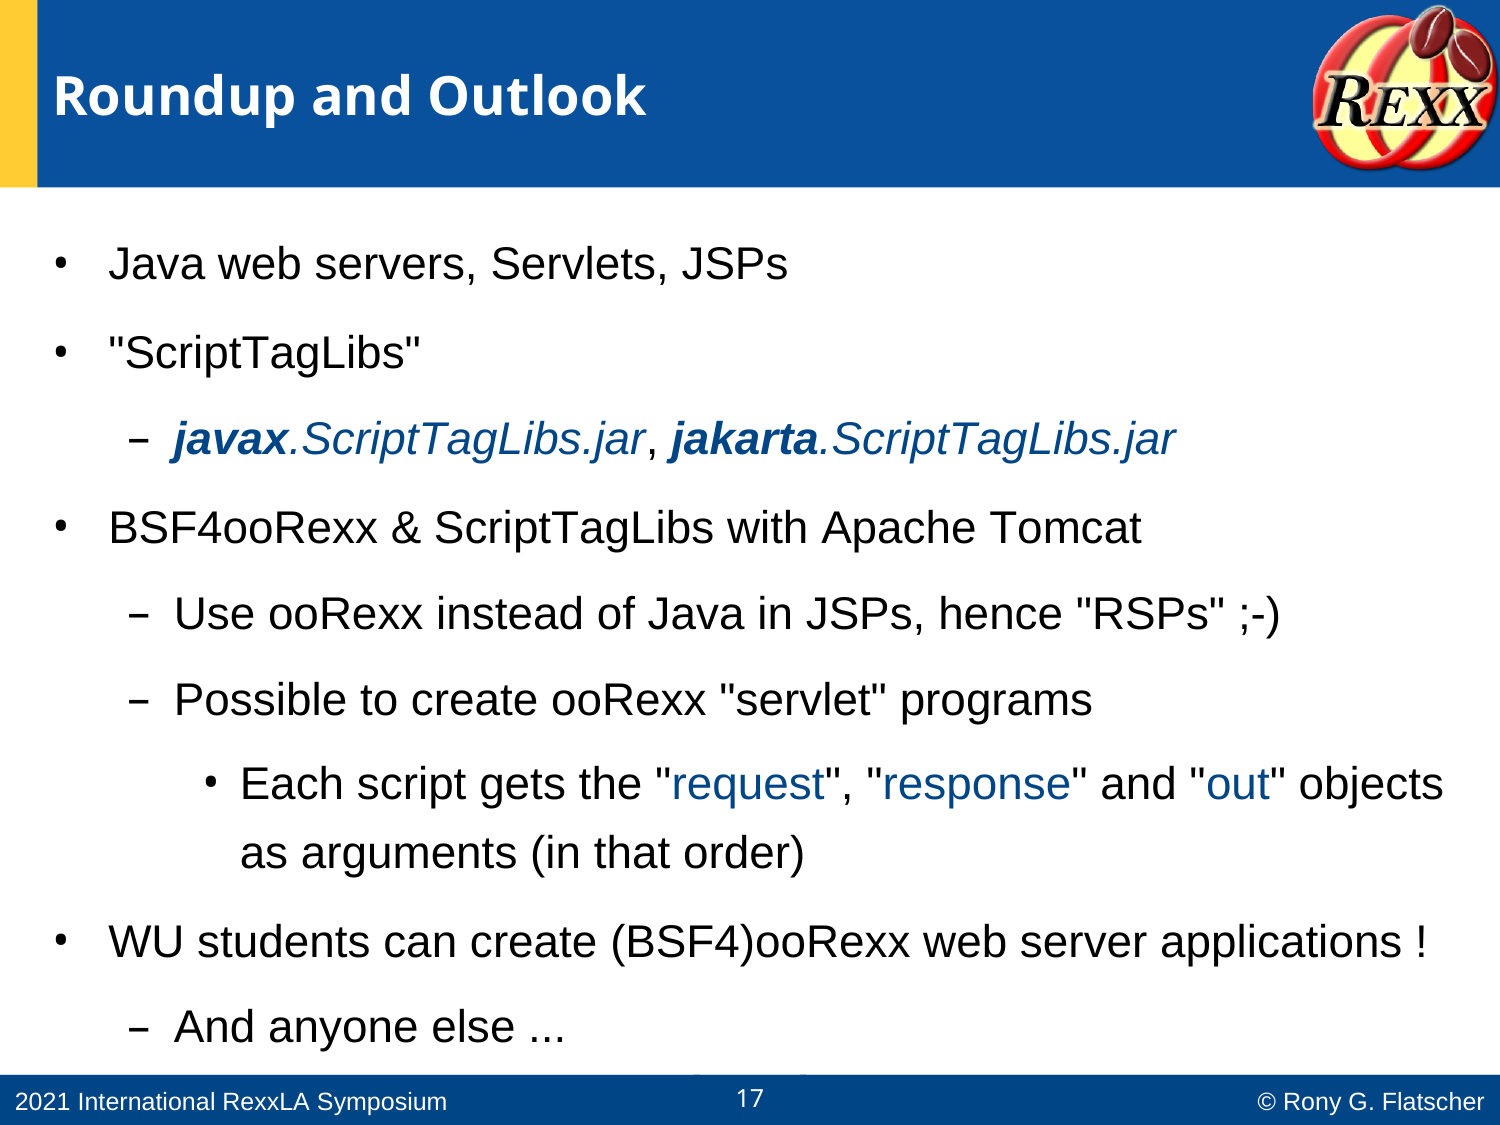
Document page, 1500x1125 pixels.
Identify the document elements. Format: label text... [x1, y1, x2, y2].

list Java web servers, Servlets, JSPs "ScriptTagLibs" javax.ScriptTagLibs.jar, jakarta.ScriptTagLibs.jar BSF4ooRexx & ScriptTagLibs with Apache Tomcat Use ooRexx instead of Java in JSPs, hence "RSPs" ;-) Possible to create ooRexx "servlet" programs Each script gets the "request", "response" and "out" objects as arguments (in that order) WU students can create (BSF4)ooRexx web server applications ! And anyone else ... [37, 212, 1500, 1051]
picture [1310, 0, 1500, 188]
title Roundup and Outlook [37, 0, 1310, 188]
